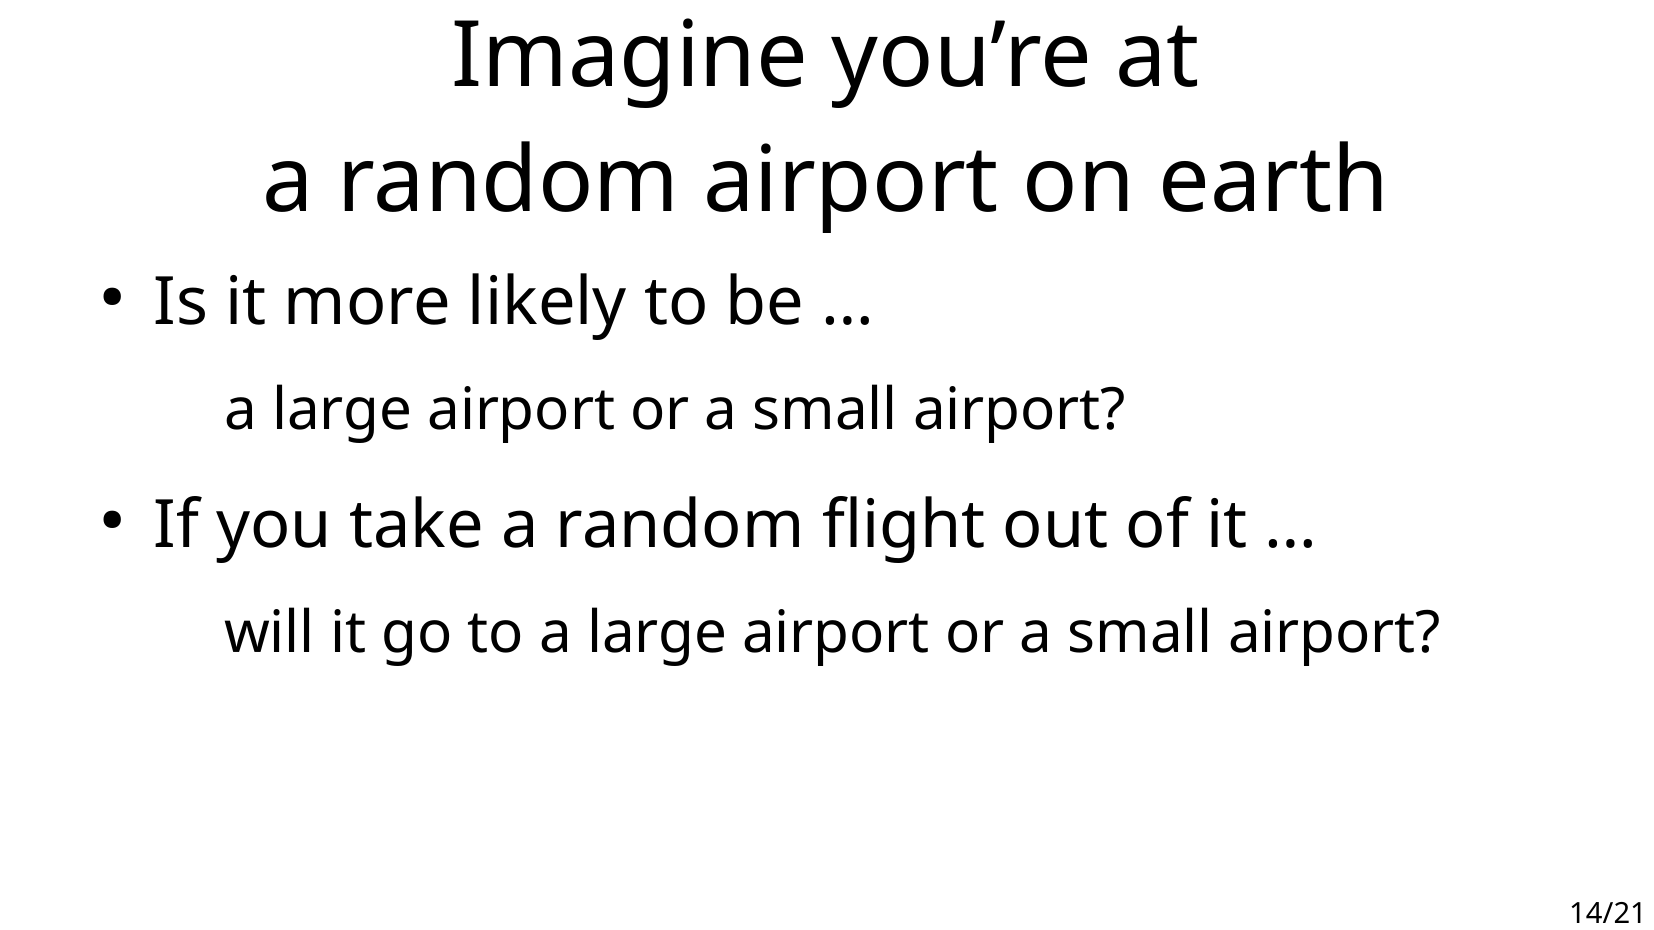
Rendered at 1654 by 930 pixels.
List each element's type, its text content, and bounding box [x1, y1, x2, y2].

list Is it more likely to be … a large airport or a small airport? If you take a random flight out of it … will it go to a large airport or a small airport? [82, 252, 1571, 793]
title Imagine you’re at a random airport on earth [82, 0, 1571, 243]
